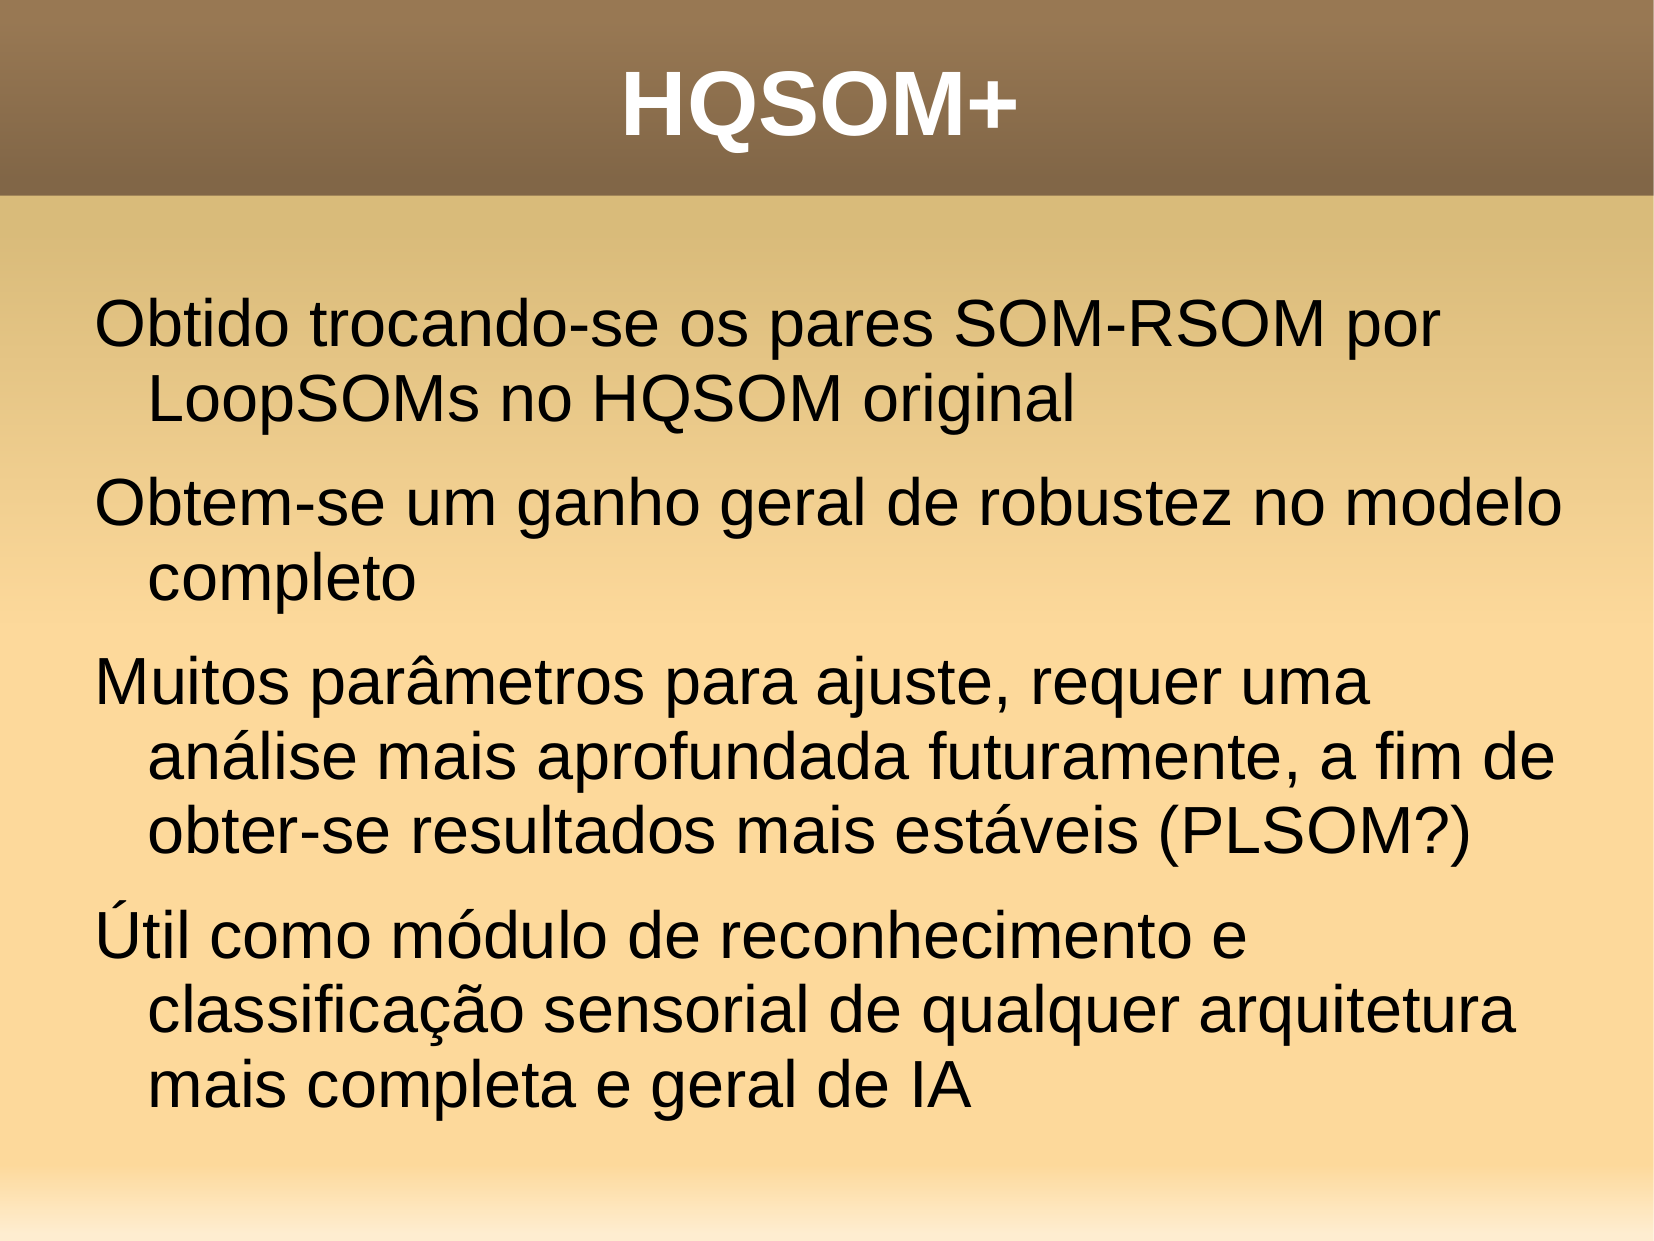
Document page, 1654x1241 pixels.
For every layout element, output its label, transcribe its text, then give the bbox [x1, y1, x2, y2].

list Obtido trocando-se os pares SOM-RSOM por LoopSOMs no HQSOM original Obtem-se um ganho geral de robustez no modelo completo Muitos parâmetros para ajuste, requer uma análise mais aprofundada futuramente, a fim de obter-se resultados mais estáveis (PLSOM?) Útil como módulo de reconhecimento e classificação sensorial de qualquer arquitetura mais completa e geral de IA [76, 285, 1565, 1123]
picture [0, 0, 1654, 1241]
title HQSOM+ [76, 7, 1565, 200]
